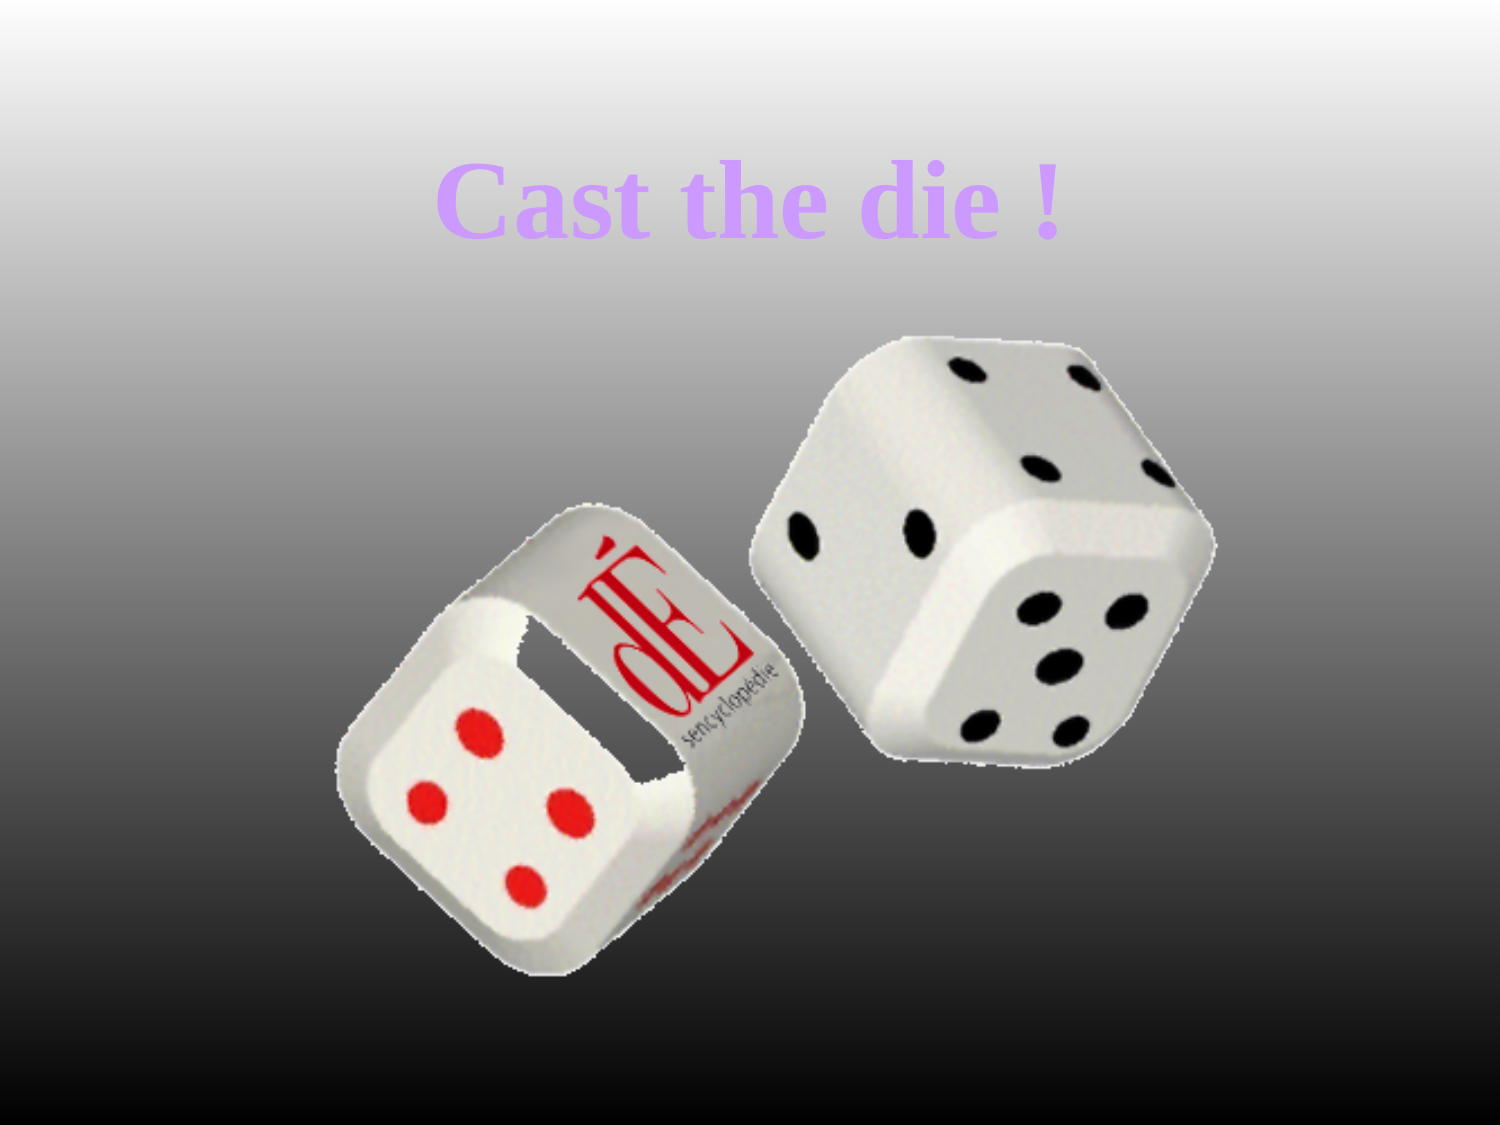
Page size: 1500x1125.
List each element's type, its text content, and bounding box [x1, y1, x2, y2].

picture [324, 312, 1225, 988]
title Cast the die ! [112, 99, 1388, 288]
